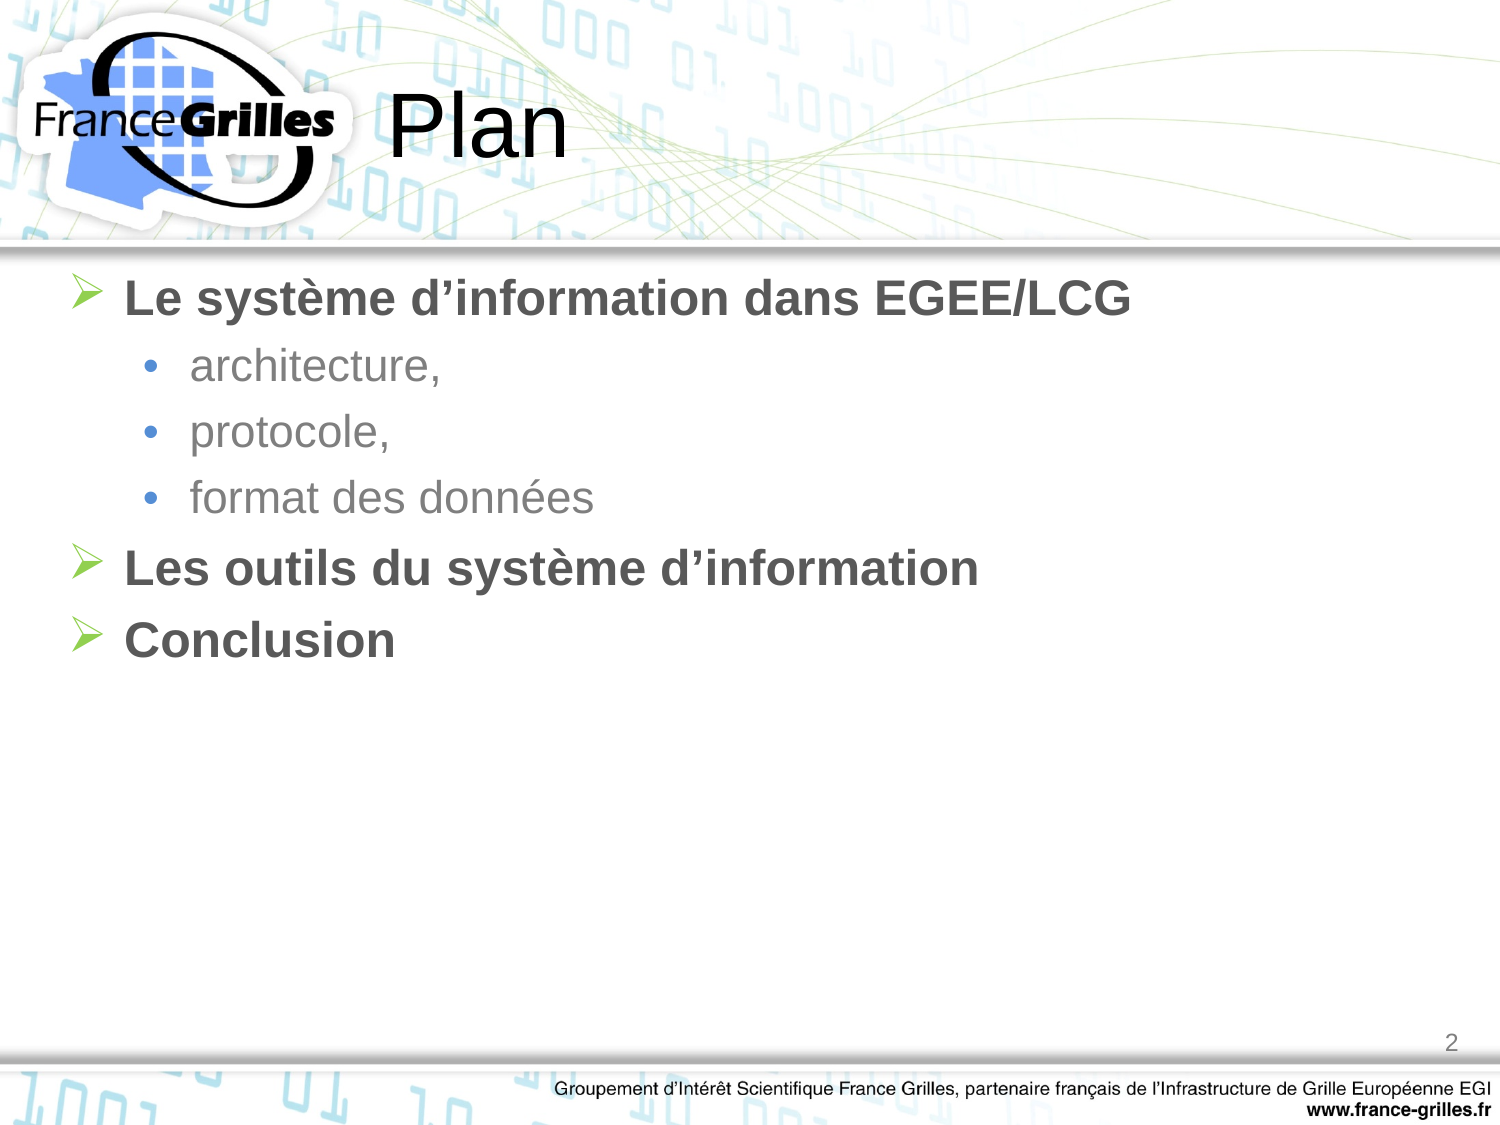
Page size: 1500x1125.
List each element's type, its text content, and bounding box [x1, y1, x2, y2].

title Plan [372, 0, 1459, 251]
list Le système d’information dans EGEE/LCG architecture, protocole, format des données Les outils du système d’information Conclusion [53, 262, 1459, 1024]
picture [0, 0, 1500, 1125]
